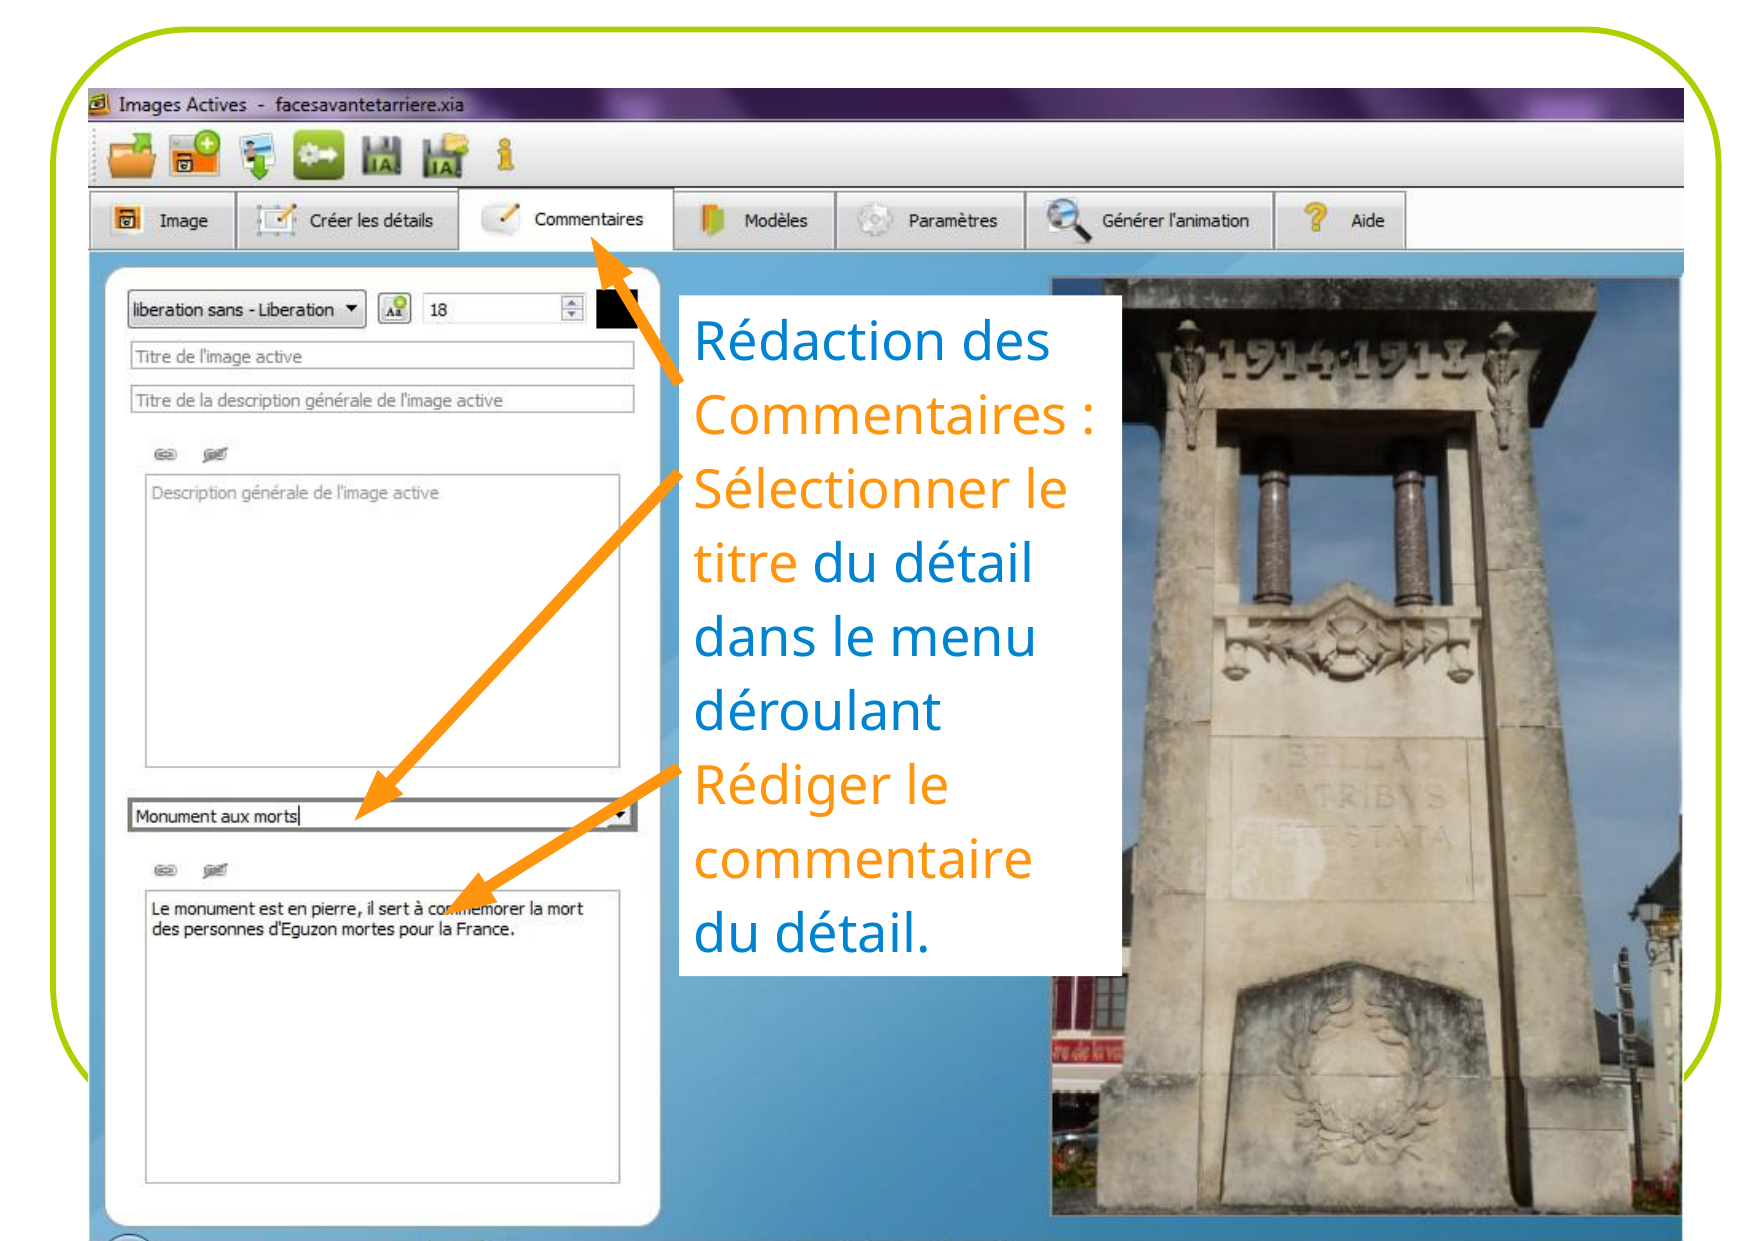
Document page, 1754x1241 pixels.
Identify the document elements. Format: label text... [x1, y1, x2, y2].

picture [88, 88, 1684, 1241]
text_box Rédaction des Commentaires : Sélectionner le titre du détail dans le menu déroulant Rédiger le commentaire du détail. [679, 295, 1123, 920]
